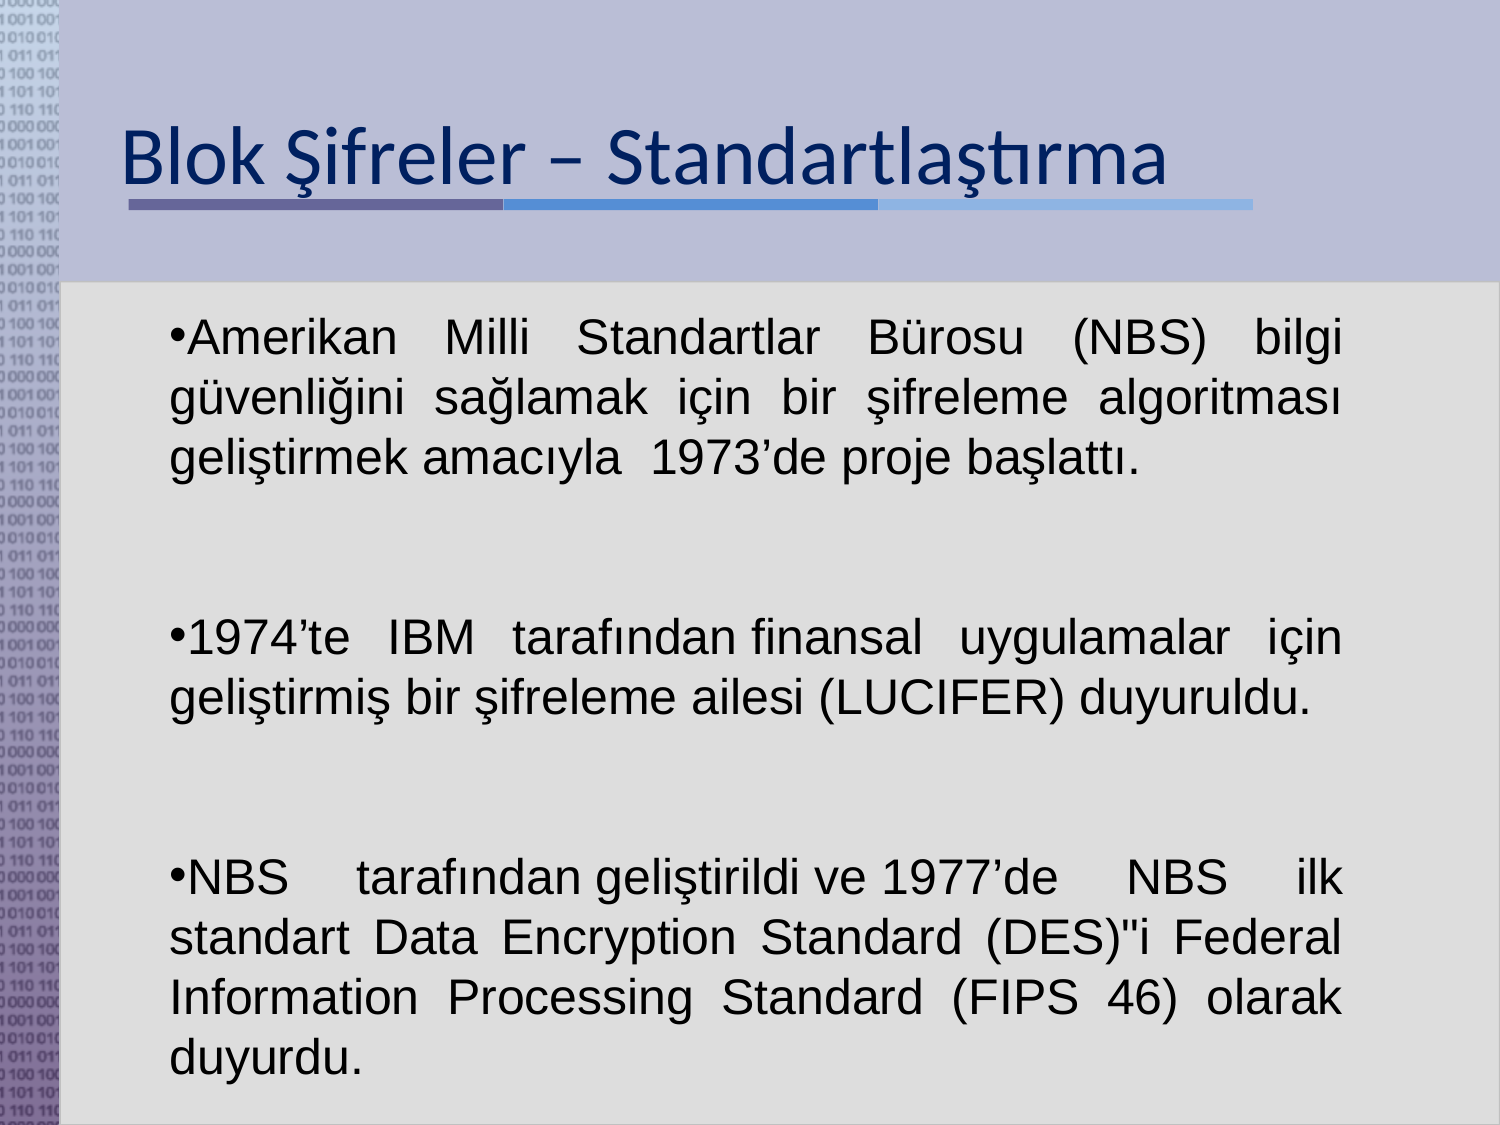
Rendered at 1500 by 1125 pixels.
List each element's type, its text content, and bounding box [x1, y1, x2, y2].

picture [0, 0, 60, 1125]
text_box Amerikan Milli Standartlar Bürosu (NBS) bilgi güvenliğini sağlamak için bir şifreleme algoritması geliştirmek amacıyla 1973’de proje başlattı. 1974’te IBM tarafından finansal uygulamalar için geliştirmiş bir şifreleme ailesi (LUCIFER) duyuruldu. NBS tarafından geliştirildi ve 1977’de NBS ilk standart Data Encryption Standard (DES)"i Federal Information Processing Standard (FIPS 46) olarak duyurdu. [80, 297, 1359, 1093]
text_box Blok Şifreler – Standartlaştırma [105, 93, 1219, 210]
text_box [128, 199, 1253, 211]
